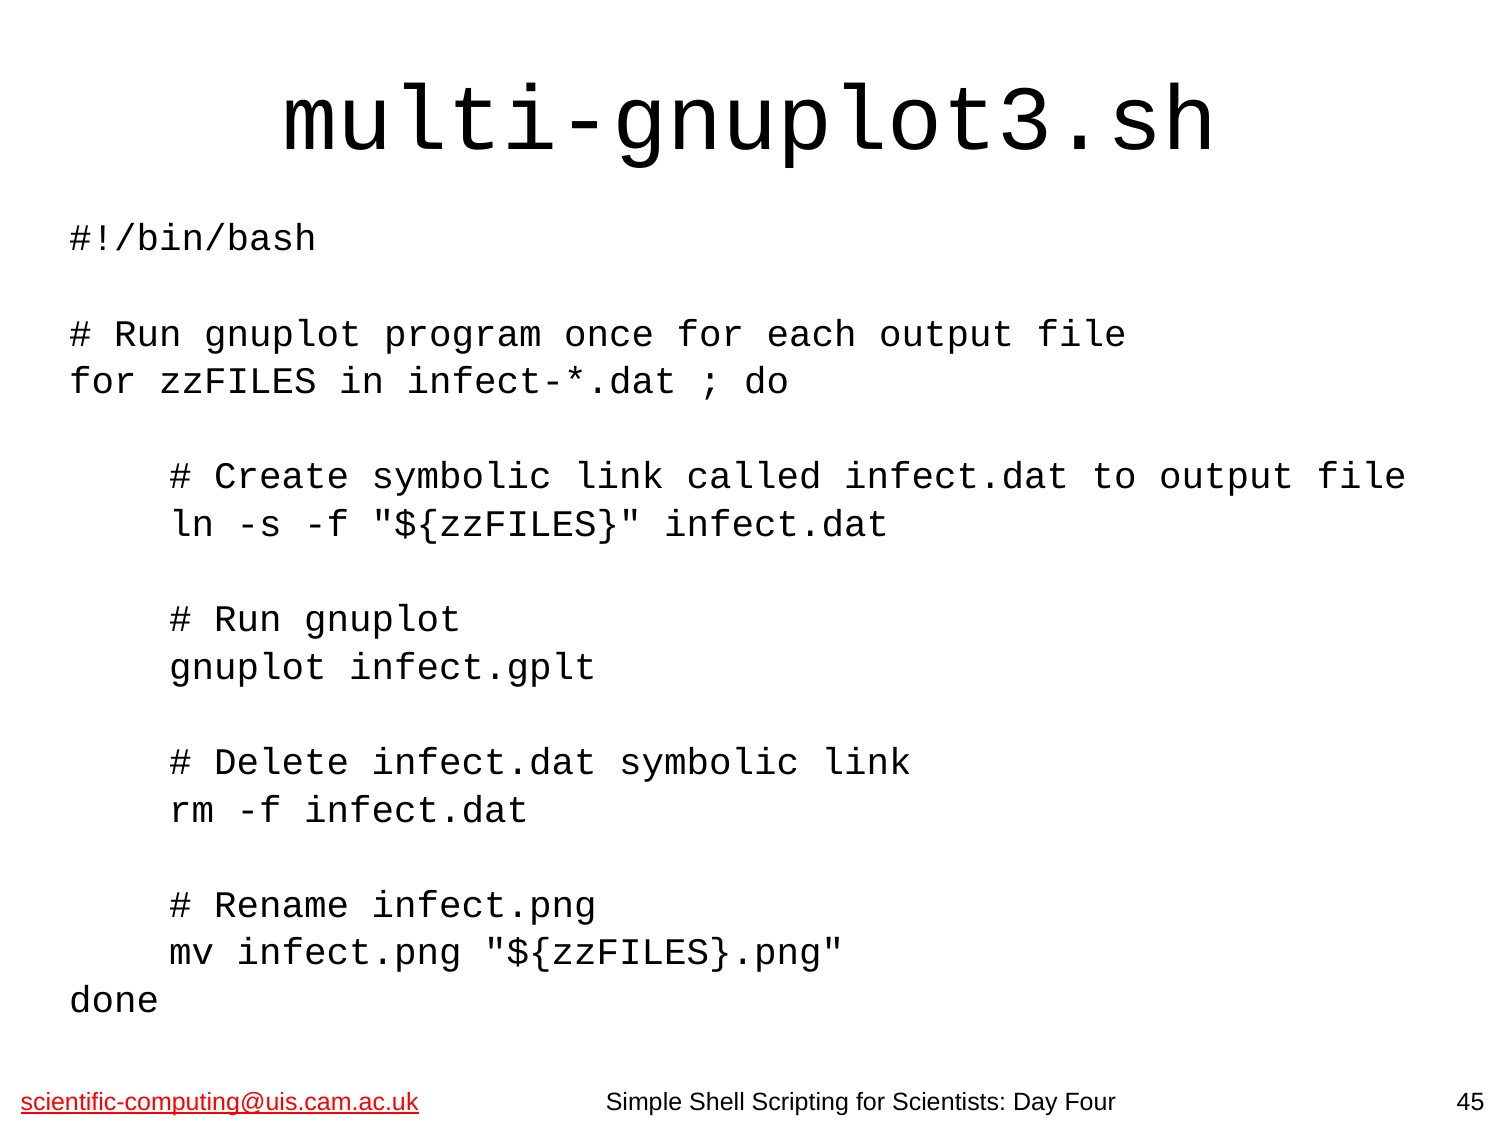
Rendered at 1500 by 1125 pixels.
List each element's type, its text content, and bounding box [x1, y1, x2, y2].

list #!/bin/bash # Run gnuplot program once for each output file for zzFILES in infect-*.dat ; do # Create symbolic link called infect.dat to output file ln -s -f "${zzFILES}" infect.dat # Run gnuplot gnuplot infect.gplt # Delete infect.dat symbolic link rm -f infect.dat # Rename infect.png mv infect.png "${zzFILES}.png" done [54, 212, 1436, 1063]
title multi-gnuplot3.sh [37, 62, 1463, 188]
